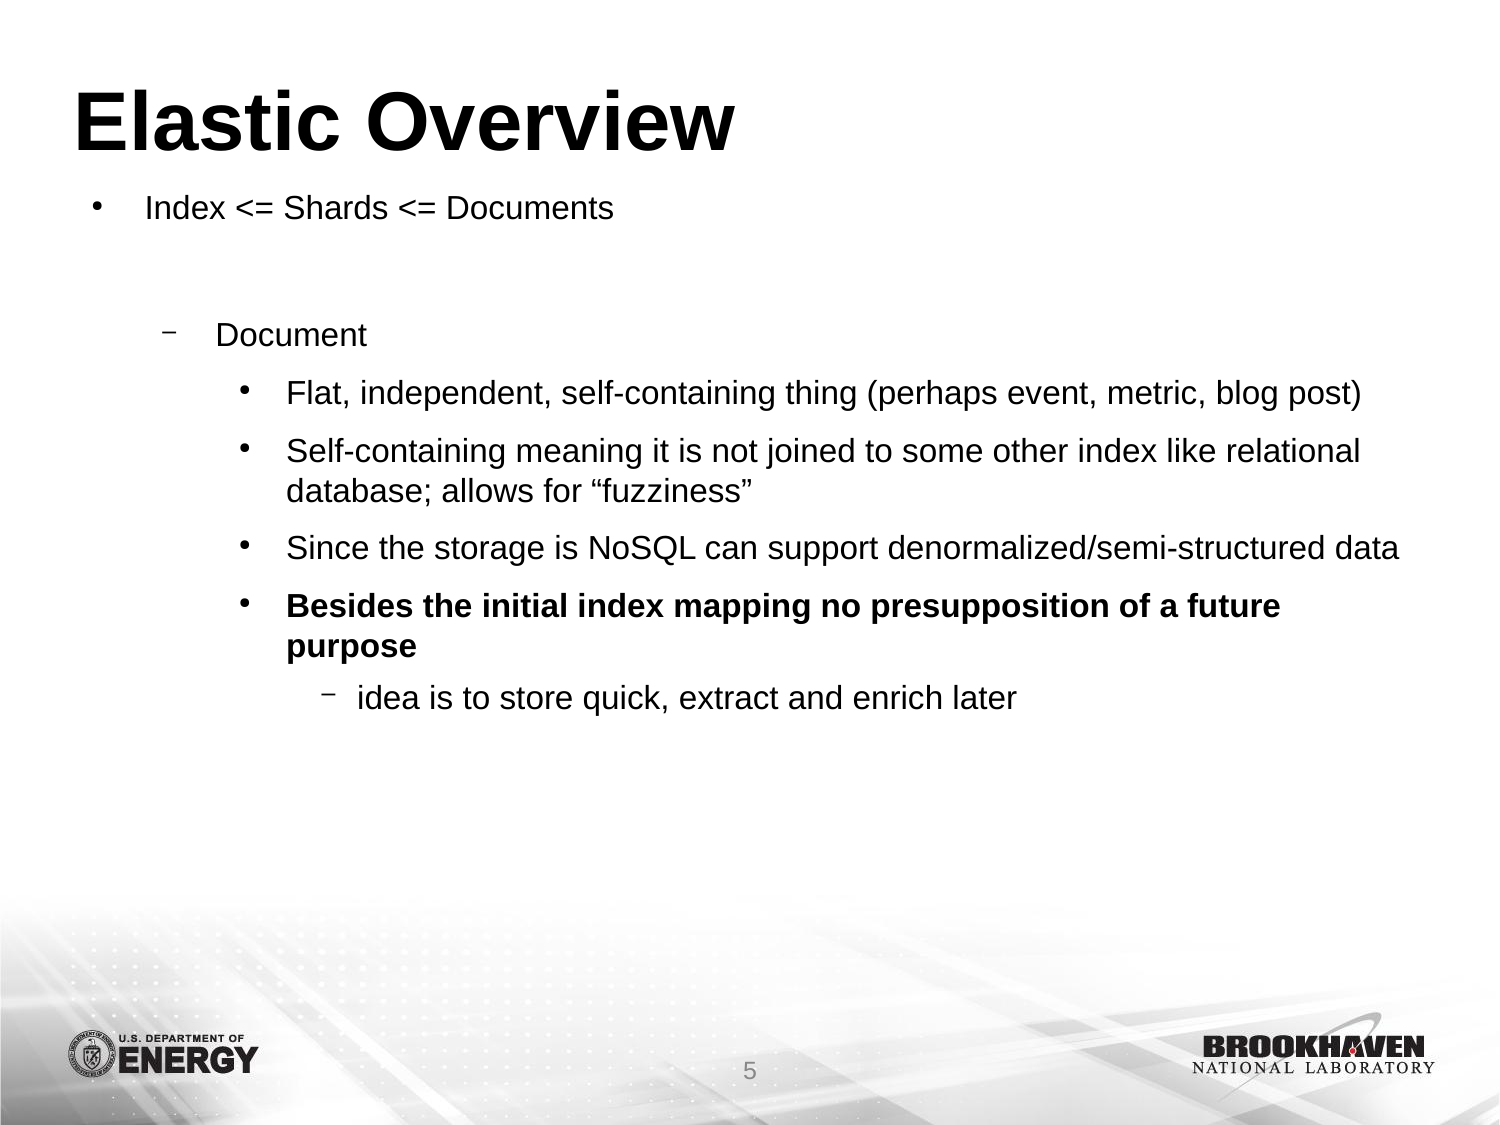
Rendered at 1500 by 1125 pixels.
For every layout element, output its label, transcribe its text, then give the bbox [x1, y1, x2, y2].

picture [0, 0, 1500, 1125]
title Elastic Overview [58, 59, 1425, 179]
slide_number <number> [581, 1039, 919, 1100]
list Index <= Shards <= Documents Document Flat, independent, self-containing thing (perhaps event, metric, blog post) Self-containing meaning it is not joined to some other index like relational database; allows for “fuzziness” Since the storage is NoSQL can support denormalized/semi-structured data Besides the initial index mapping no presupposition of a future purpose idea is to store quick, extract and enrich later [58, 179, 1425, 944]
